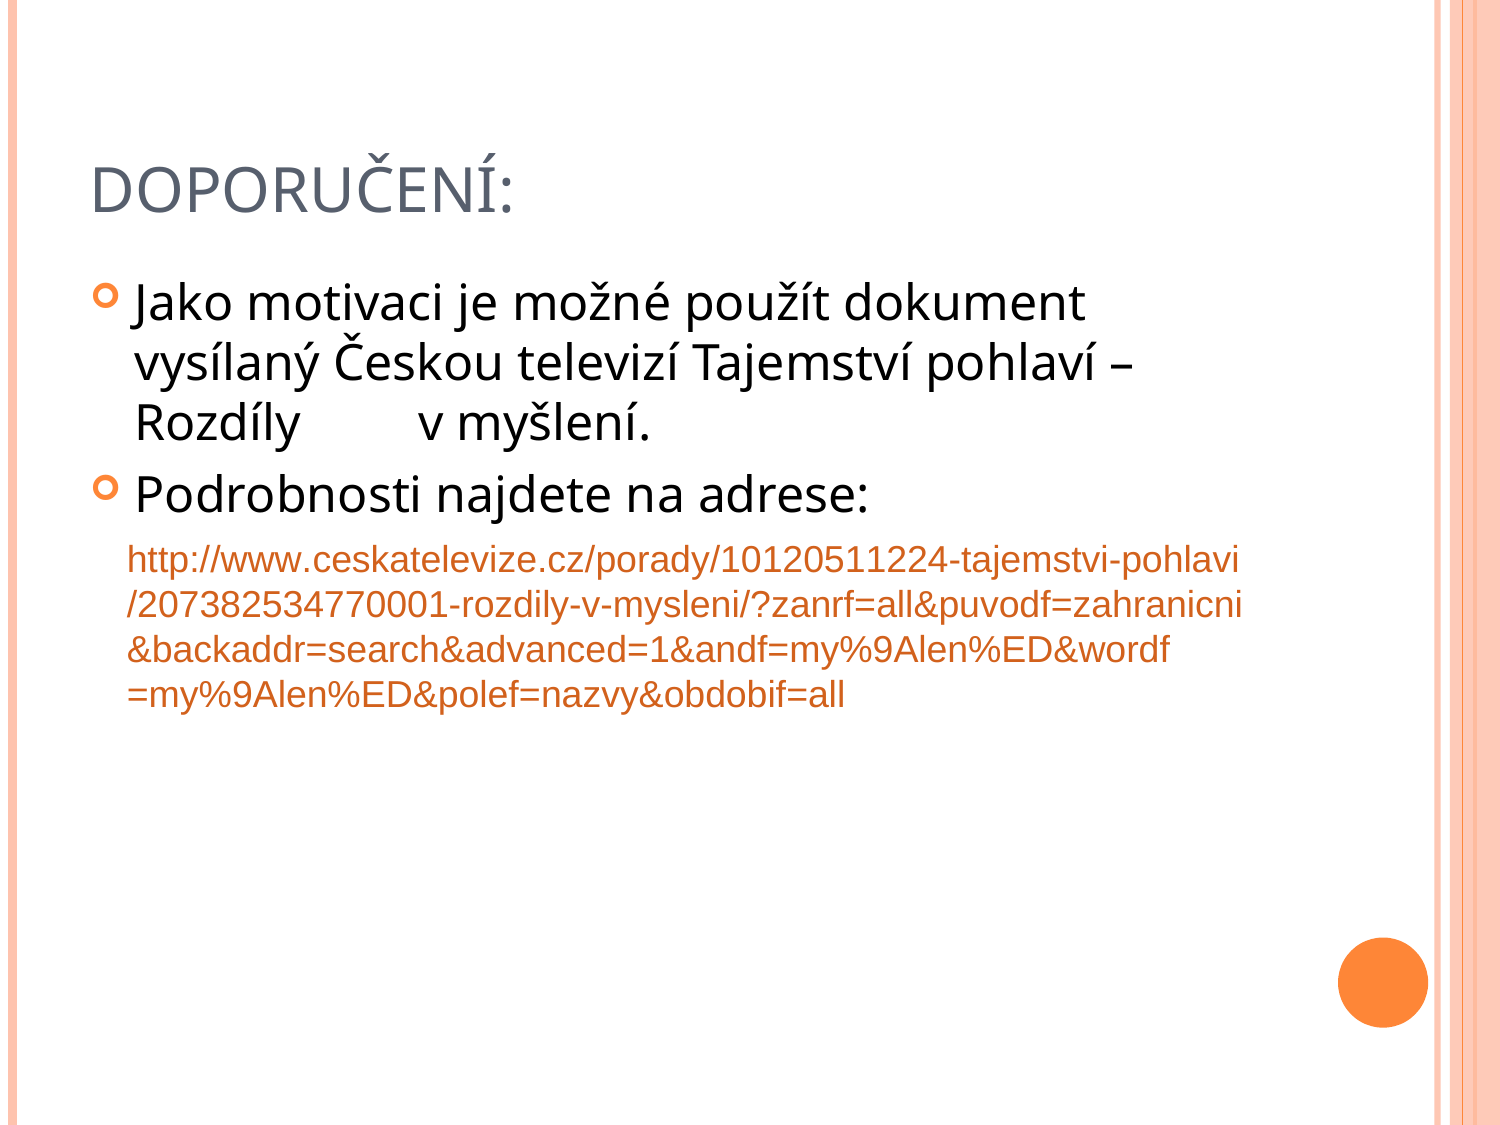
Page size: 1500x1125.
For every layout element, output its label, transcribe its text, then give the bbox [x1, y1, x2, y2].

list Jako motivaci je možné použít dokument vysílaný Českou televizí Tajemství pohlaví – Rozdíly v myšlení. Podrobnosti najdete na adrese: [74, 262, 1300, 1063]
title DOPORUČENÍ: [74, 44, 1300, 233]
text_box http://www.ceskatelevize.cz/porady/10120511224-tajemstvi-pohlavi/207382534770001-rozdily-v-mysleni/?zanrf=all&puvodf=zahranicni&backaddr=search&advanced=1&andf=my%9Alen%ED&wordf=my%9Alen%ED&polef=nazvy&obdobif=all [112, 527, 1270, 813]
